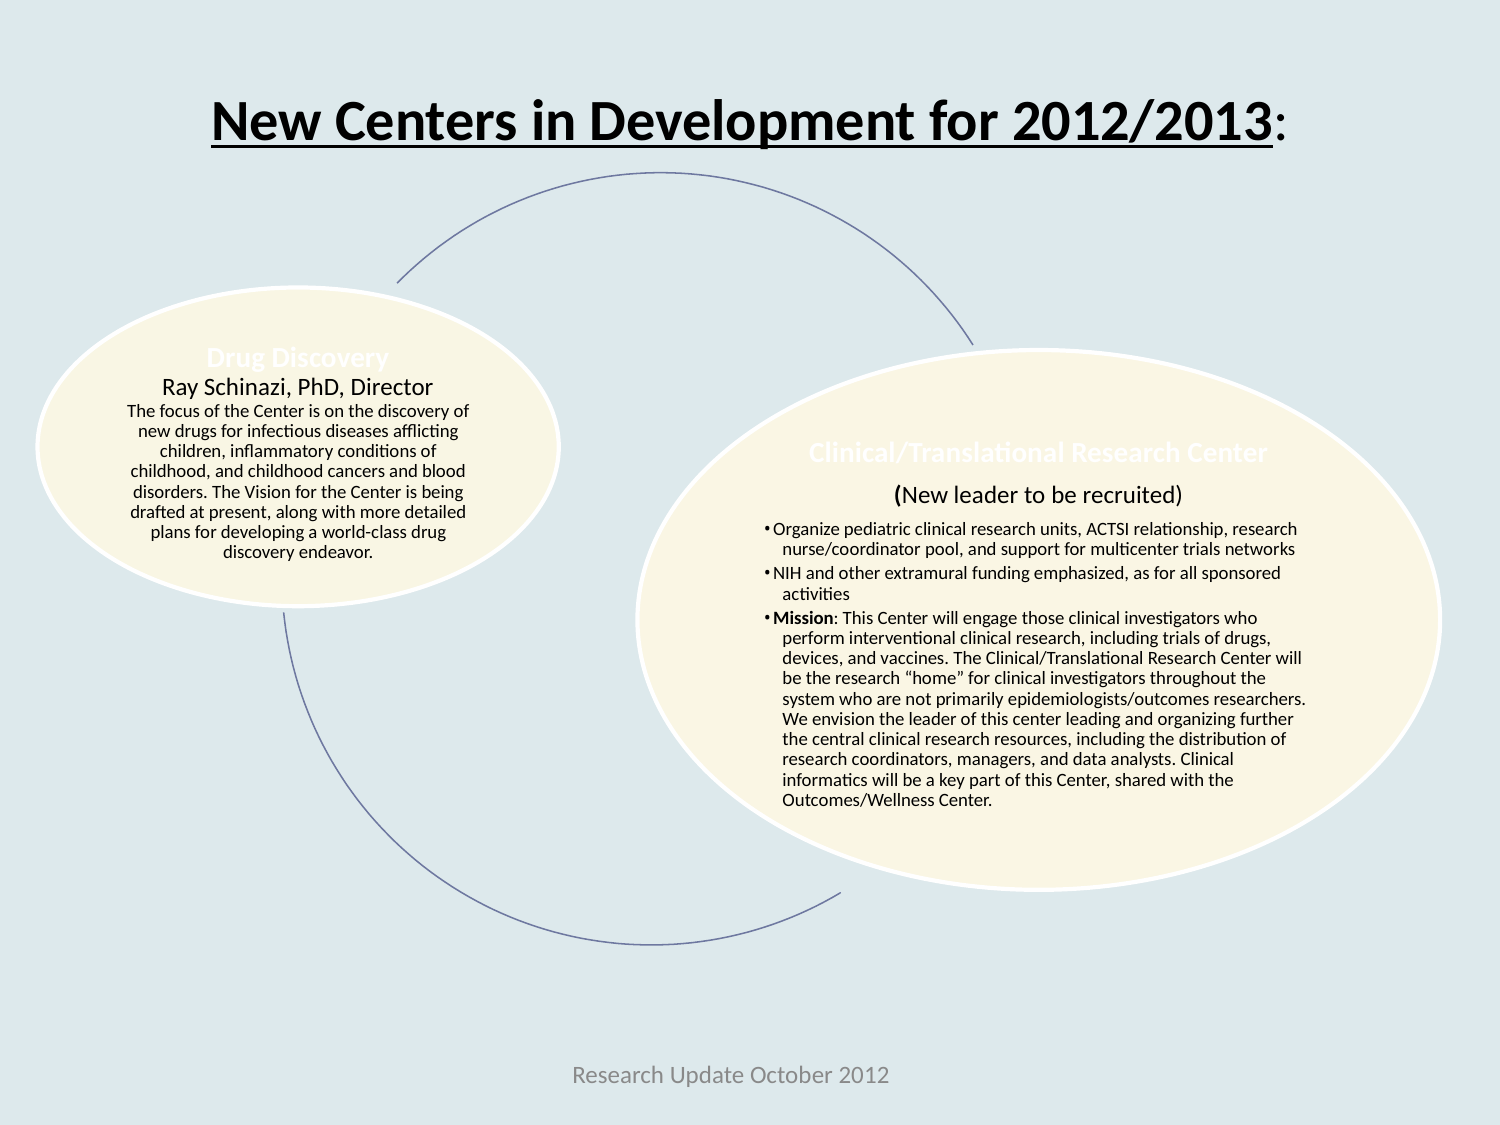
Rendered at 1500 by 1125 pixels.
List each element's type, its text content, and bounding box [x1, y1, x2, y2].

text_box Drug Discovery Ray Schinazi, PhD, Director The focus of the Center is on the discovery of new drugs for infectious diseases afflicting children, inflammatory conditions of childhood, and childhood cancers and blood disorders. The Vision for the Center is being drafted at present, along with more detailed plans for developing a world-class drug discovery endeavor. [37, 287, 559, 607]
title New Centers in Development for 2012/2013: [75, 75, 1426, 150]
text_box Research Update October 2012 [525, 1050, 938, 1098]
text_box Clinical/Translational Research Center (New leader to be recruited) Organize pediatric clinical research units, ACTSI relationship, research nurse/coordinator pool, and support for multicenter trials networks NIH and other extramural funding emphasized, as for all sponsored activities Mission: This Center will engage those clinical investigators who perform interventional clinical research, including trials of drugs, devices, and vaccines. The Clinical/Translational Research Center will be the research “home” for clinical investigators throughout the system who are not primarily epidemiologists/outcomes researchers. We envision the leader of this center leading and organizing further the central clinical research resources, including the distribution of research coordinators, managers, and data analysts. Clinical informatics will be a key part of this Center, shared with the Outcomes/Wellness Center. [637, 350, 1441, 890]
